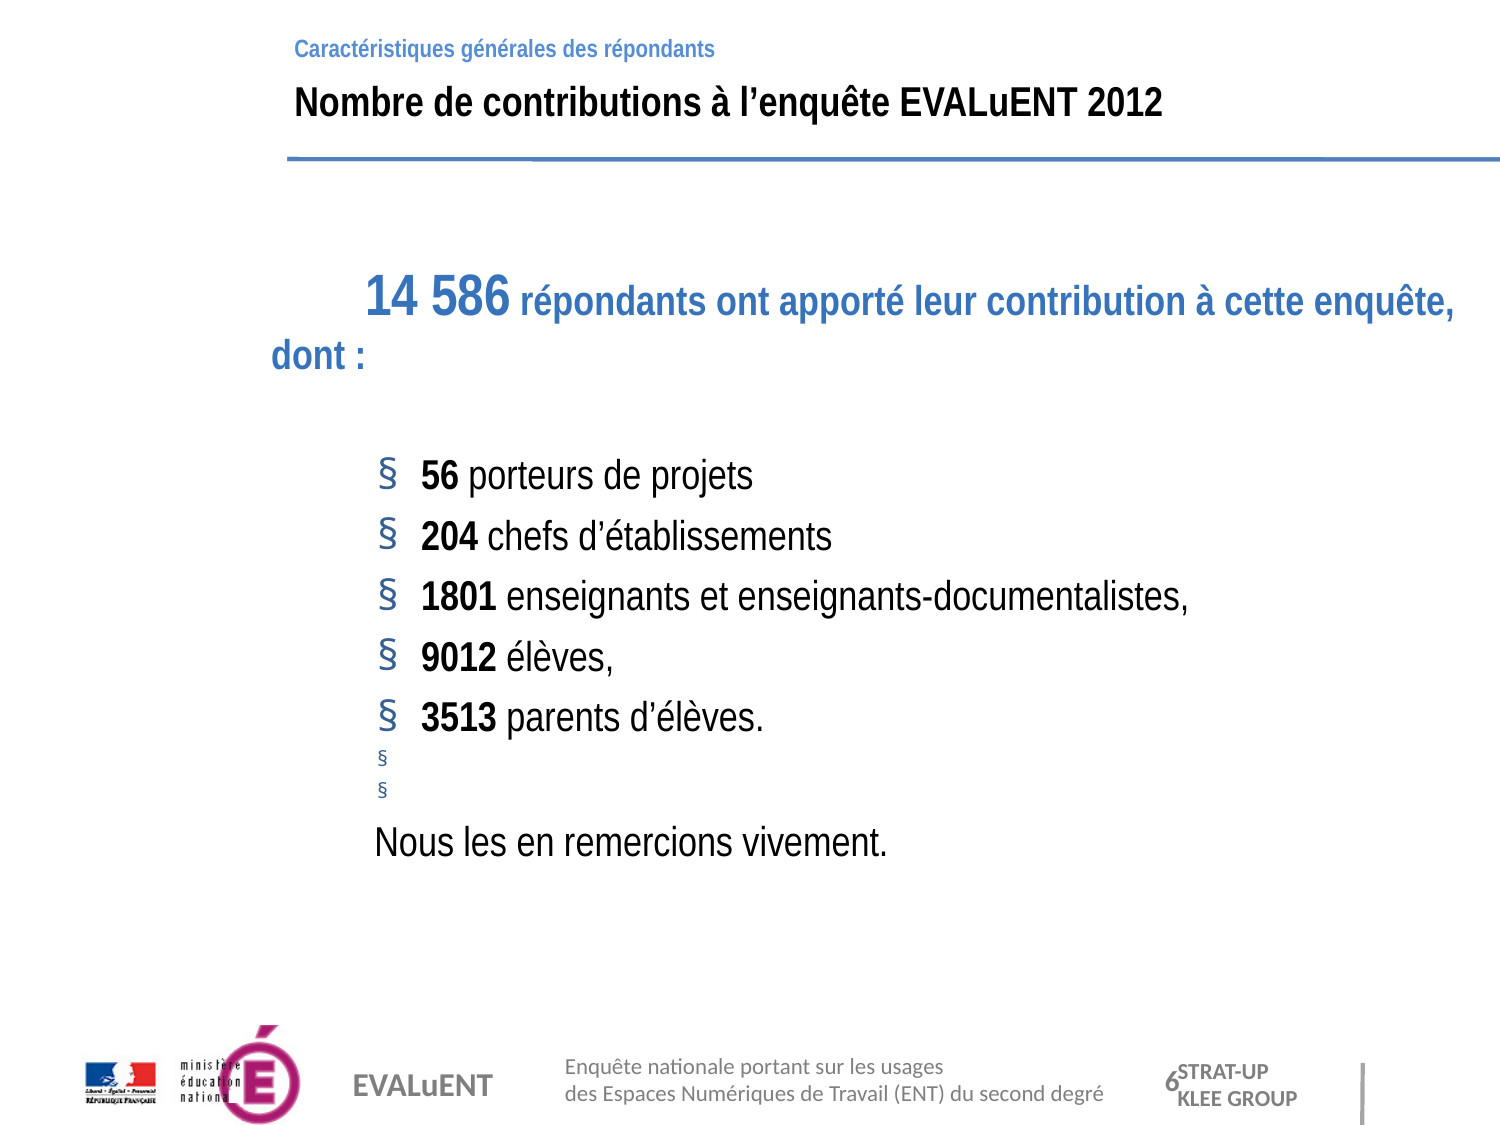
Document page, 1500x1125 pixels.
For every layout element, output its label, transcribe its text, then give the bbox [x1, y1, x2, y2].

text_box Caractéristiques générales des répondants Nombre de contributions à l’enquête EVALuENT 2012 [279, 25, 1450, 100]
text_box [1074, 1050, 1426, 1110]
text_box 14 586 répondants ont apporté leur contribution à cette enquête, dont : 56 porteurs de projets 204 chefs d’établissements 1801 enseignants et enseignants-documentalistes, 9012 élèves, 3513 parents d’élèves. Nous les en remercions vivement. [212, 250, 1500, 763]
